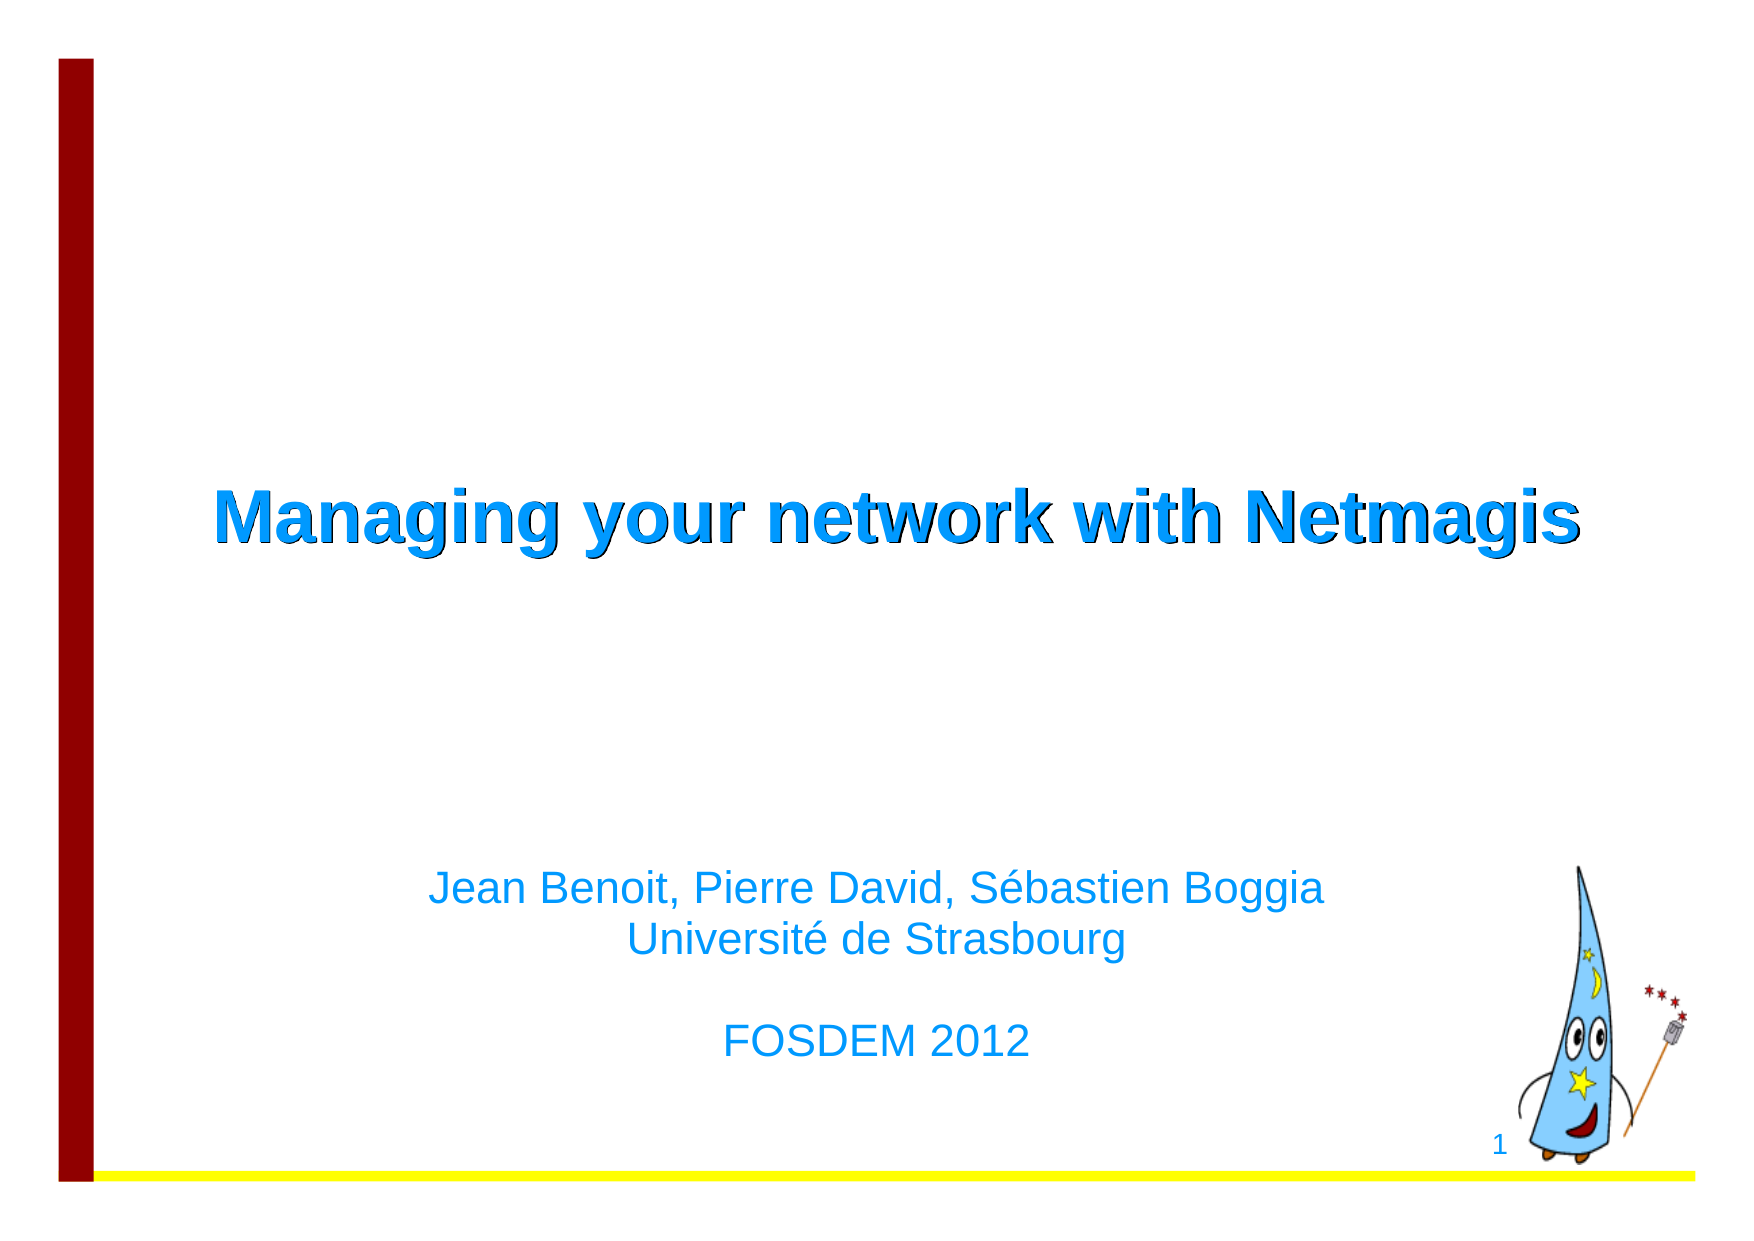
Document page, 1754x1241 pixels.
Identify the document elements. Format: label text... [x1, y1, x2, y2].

subtitle Jean Benoit, Pierre David, Sébastien Boggia Université de Strasbourg FOSDEM 2012 [140, 765, 1614, 1112]
title Managing your network with Netmagis [152, 404, 1643, 629]
picture [1518, 865, 1687, 1165]
